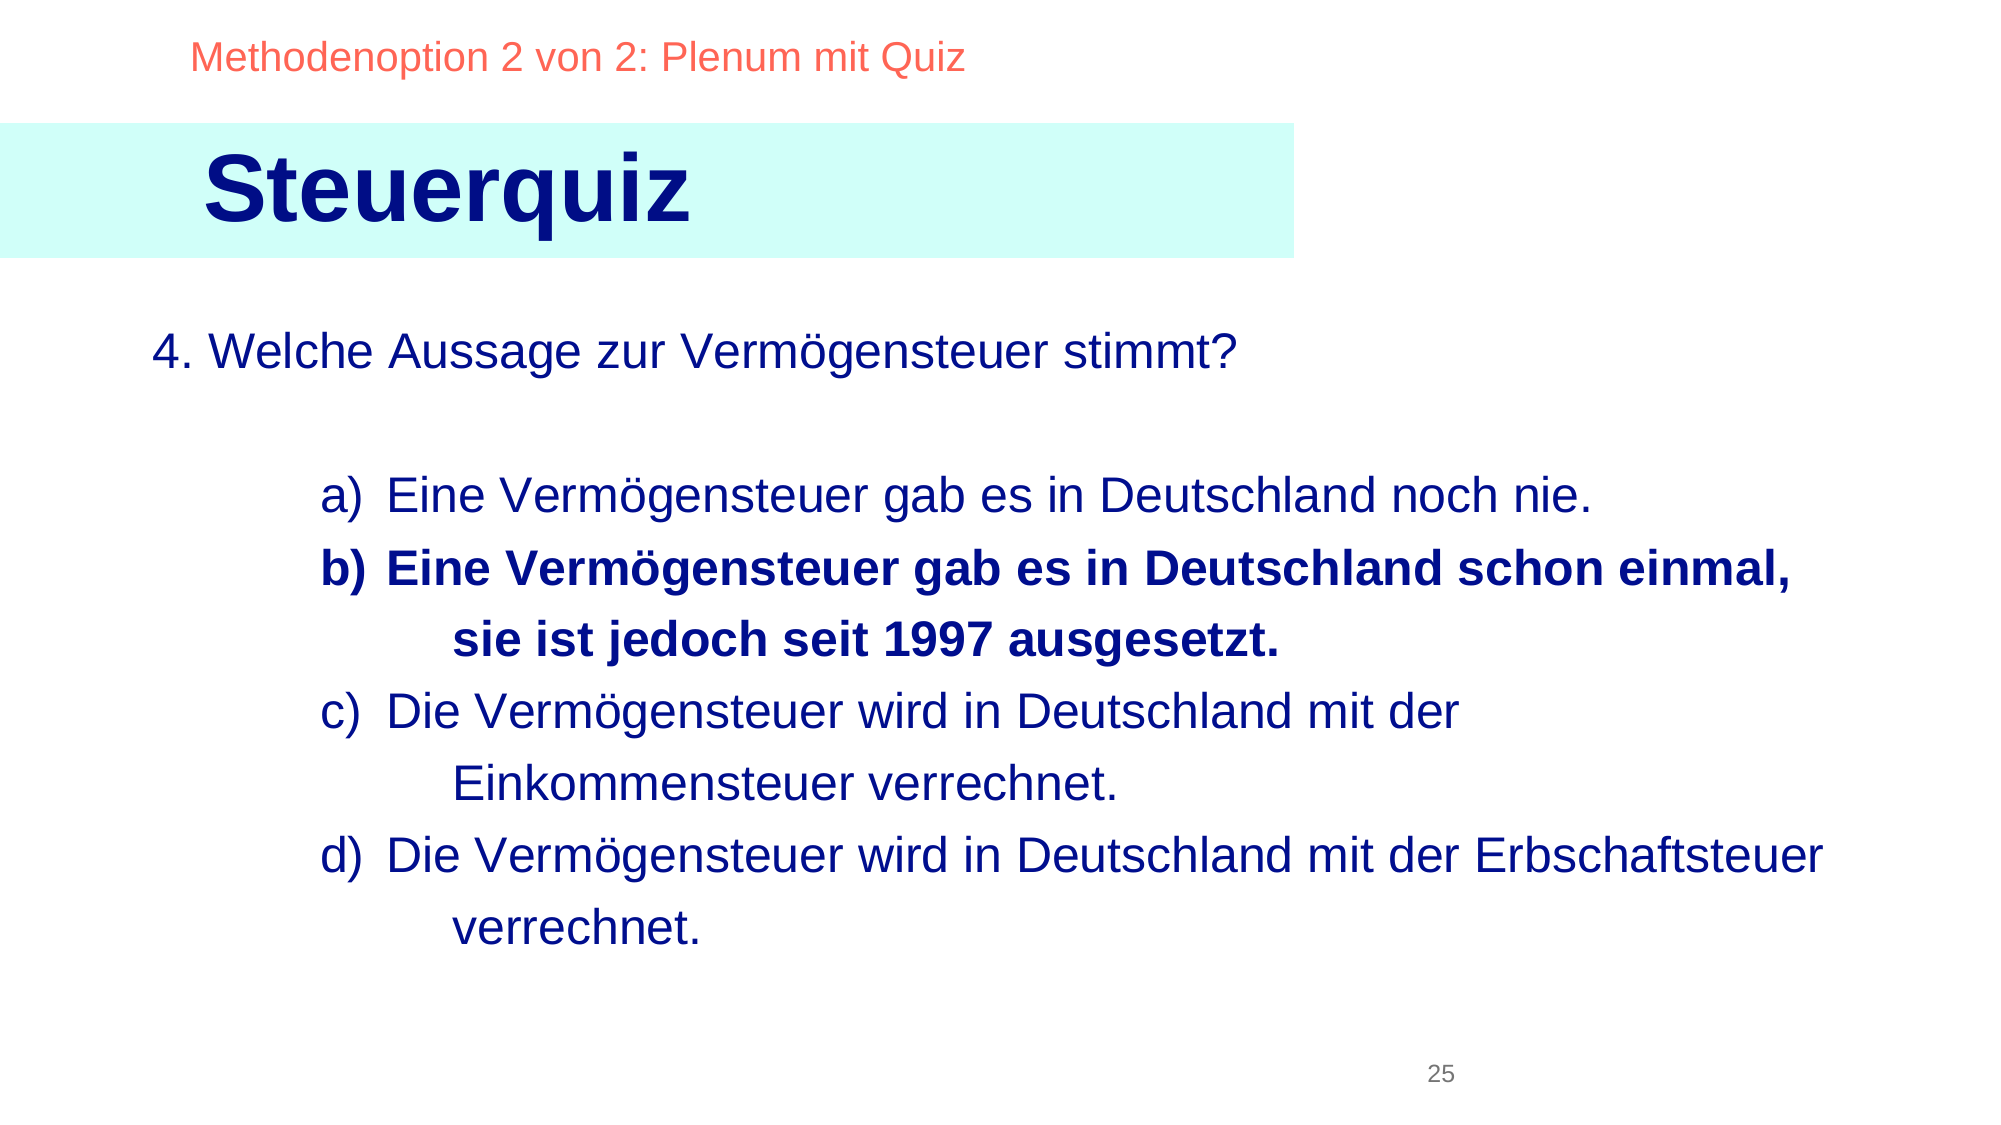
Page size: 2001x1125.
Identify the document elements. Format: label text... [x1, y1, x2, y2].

list Steuerquiz [150, 126, 1516, 255]
list Methodenoption 2 von 2: Plenum mit Quiz [137, 27, 1274, 107]
list 4. Welche Aussage zur Vermögensteuer stimmt? Eine Vermögensteuer gab es in Deutschland noch nie. Eine Vermögensteuer gab es in Deutschland schon einmal, sie ist jedoch seit 1997 ausgesetzt. Die Vermögensteuer wird in Deutschland mit der Einkommensteuer verrechnet. Die Vermögensteuer wird in Deutschland mit der Erbschaftsteuer verrechnet. [137, 299, 1863, 1065]
